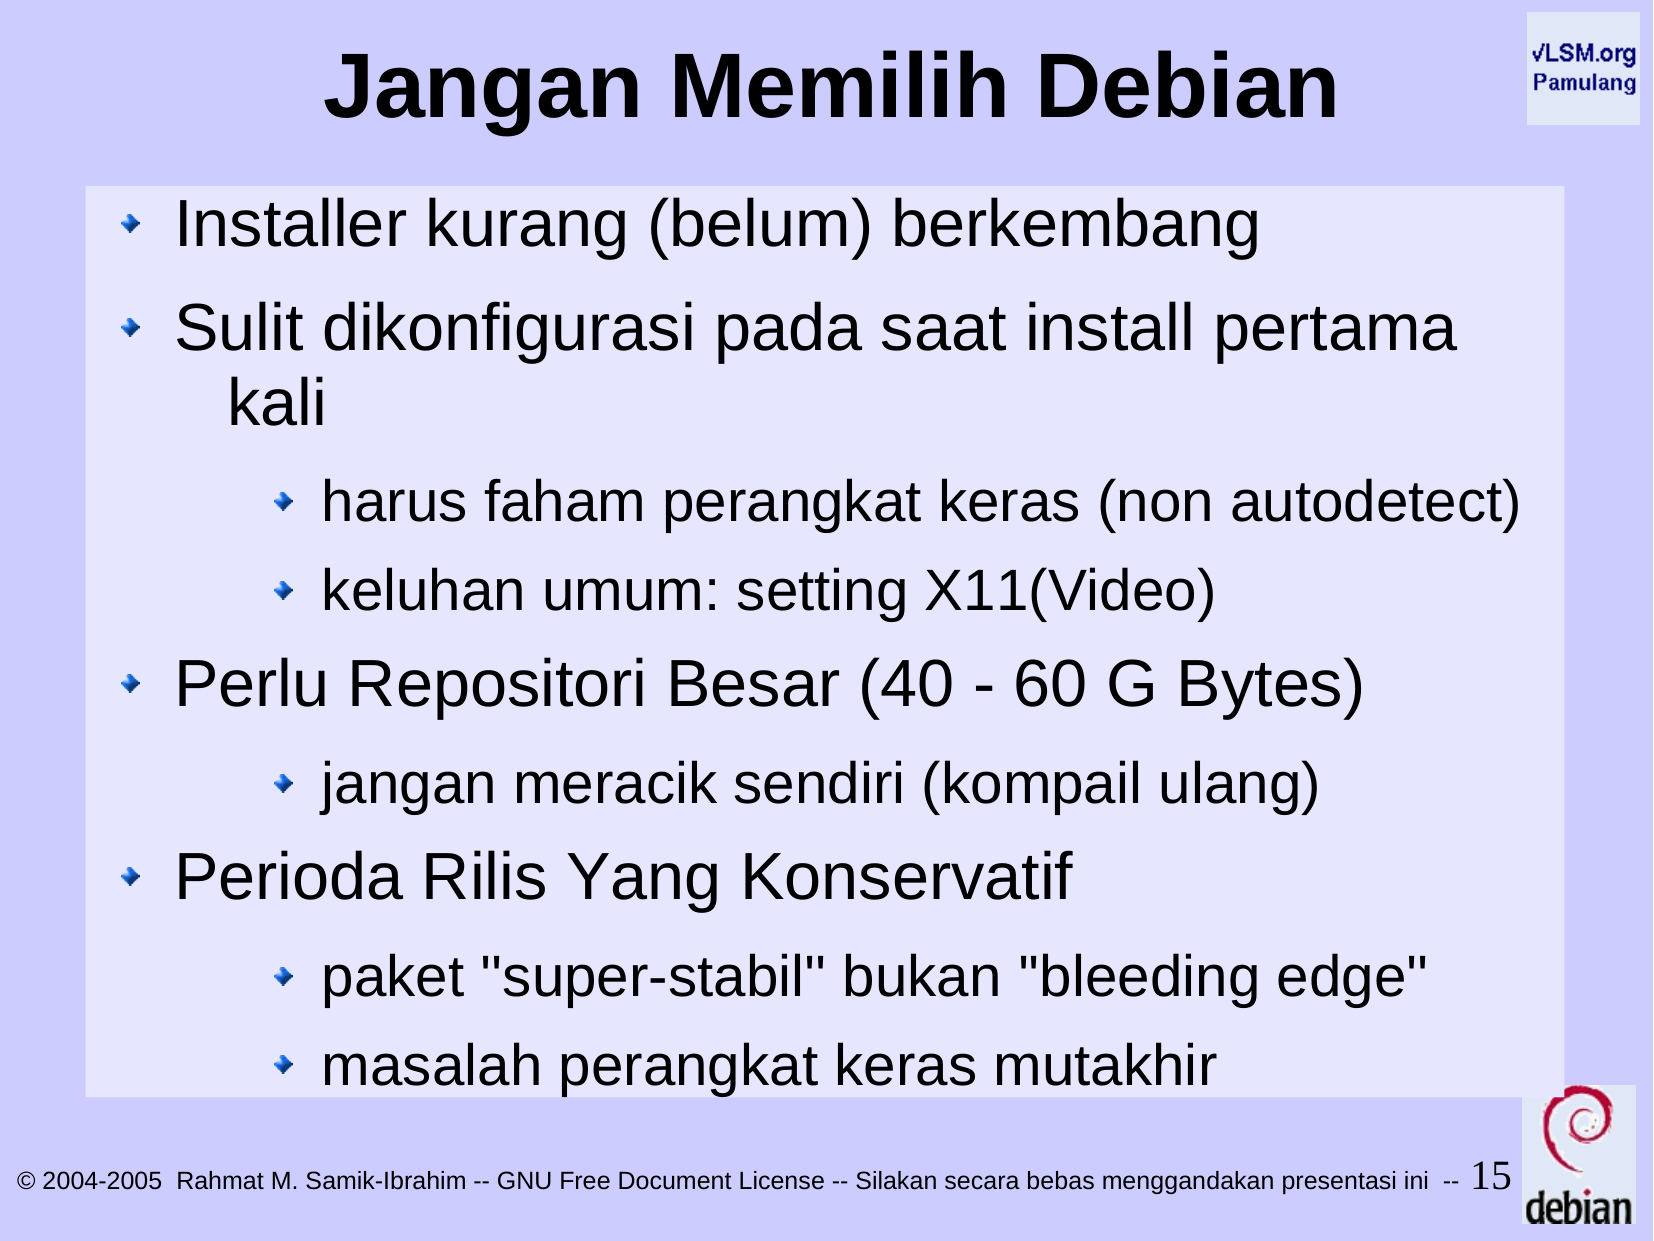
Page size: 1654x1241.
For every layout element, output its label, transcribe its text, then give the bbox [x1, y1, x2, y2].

title Jangan Memilih Debian [40, 31, 1625, 142]
list Installer kurang (belum) berkembang Sulit dikonfigurasi pada saat install pertama kali harus faham perangkat keras (non autodetect) keluhan umum: setting X11(Video) Perlu Repositori Besar (40 - 60 G Bytes) jangan meracik sendiri (kompail ulang) Perioda Rilis Yang Konservatif paket ''super-stabil'' bukan ''bleeding edge'' masalah perangkat keras mutakhir [85, 185, 1565, 1098]
picture [1527, 12, 1640, 125]
picture [1522, 1085, 1636, 1224]
